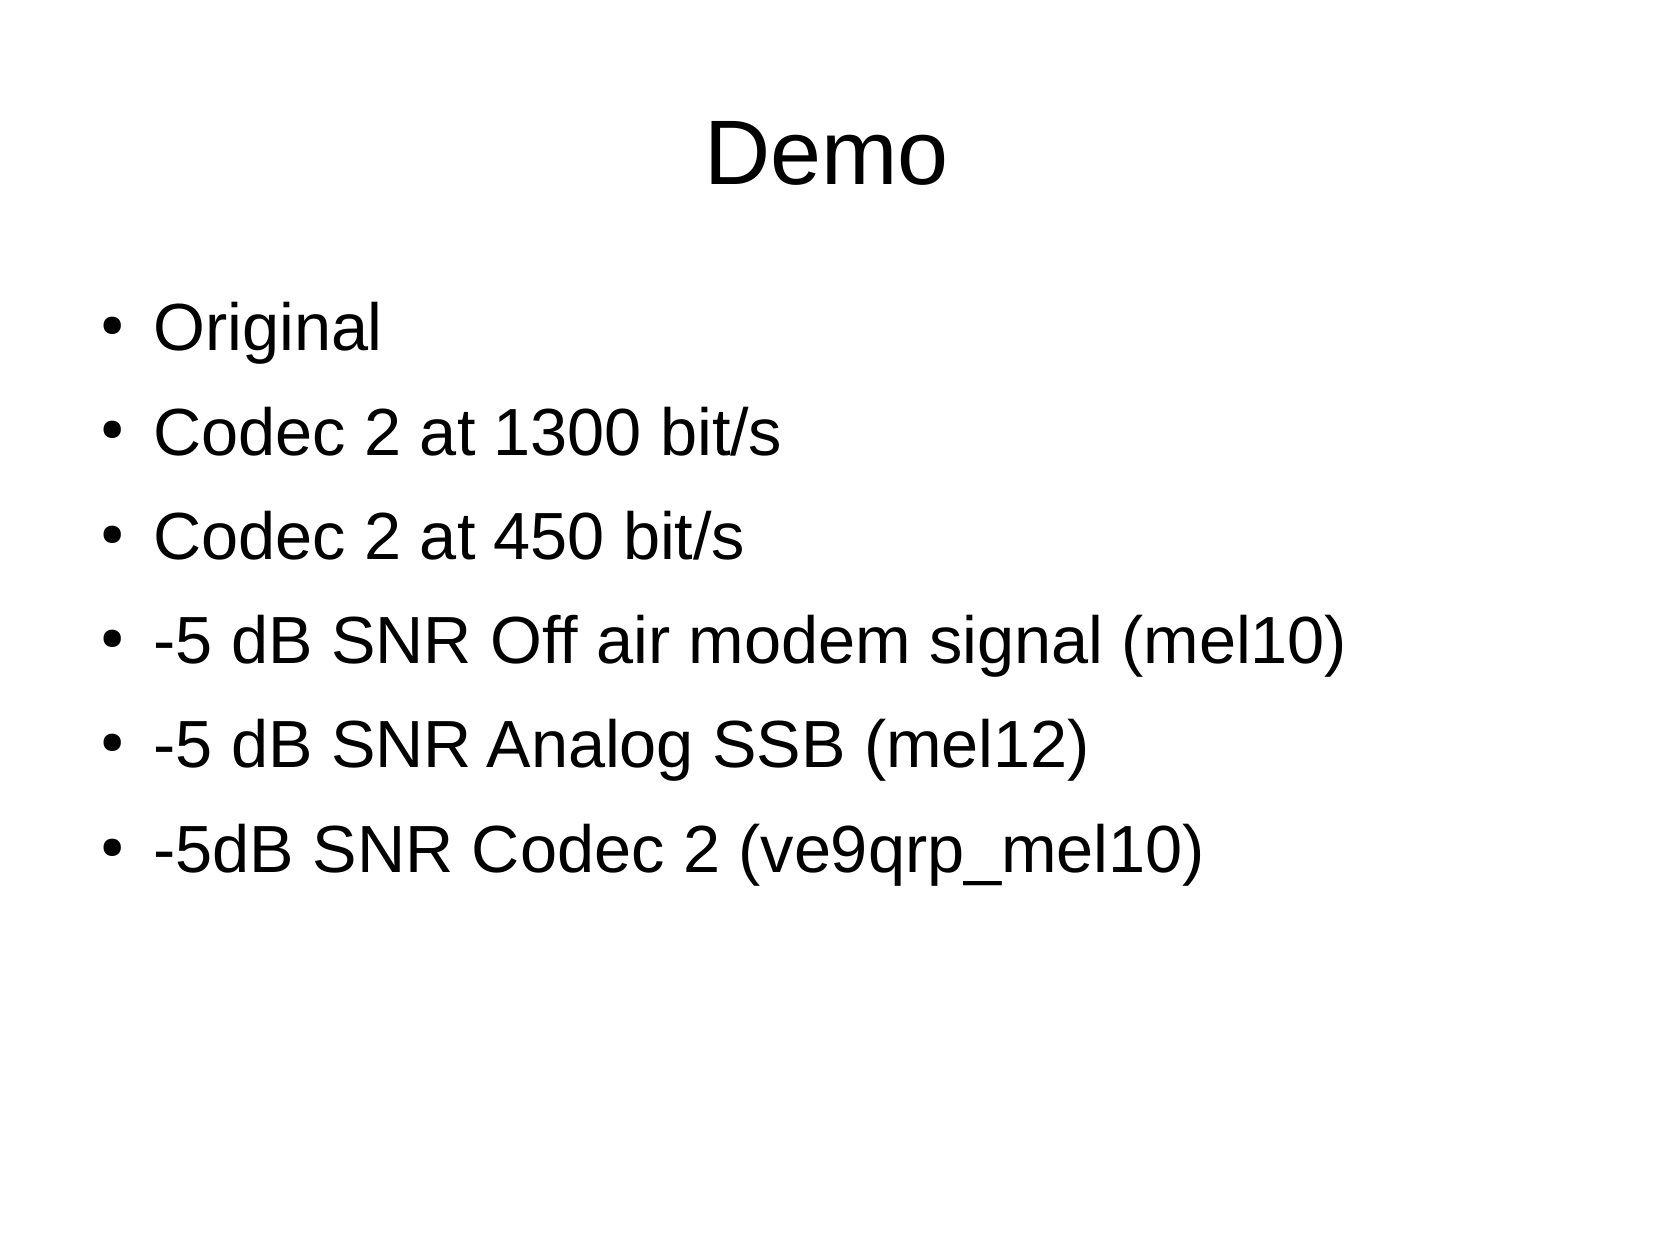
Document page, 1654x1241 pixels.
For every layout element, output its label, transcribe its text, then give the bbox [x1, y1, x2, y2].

title Demo [82, 49, 1571, 257]
list Original Codec 2 at 1300 bit/s Codec 2 at 450 bit/s -5 dB SNR Off air modem signal (mel10) -5 dB SNR Analog SSB (mel12) -5dB SNR Codec 2 (ve9qrp_mel10) [82, 290, 1571, 1010]
